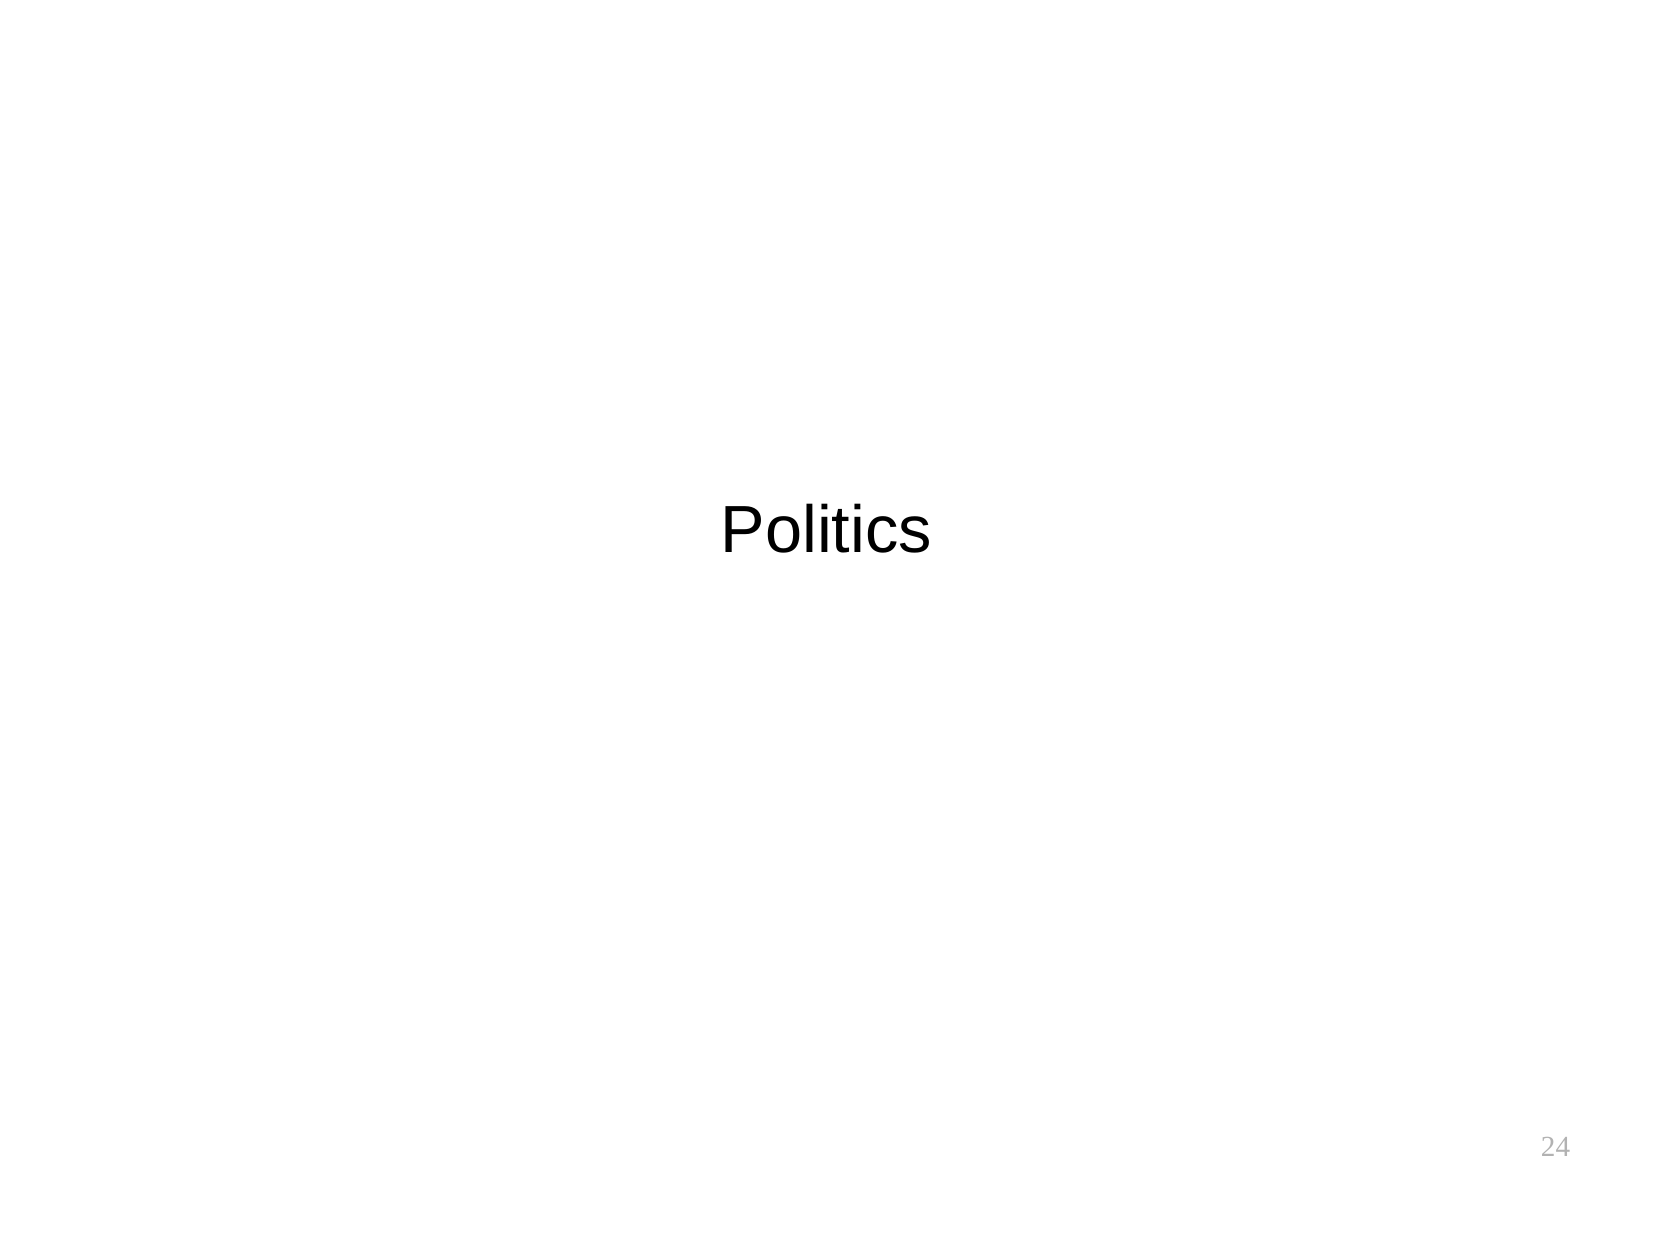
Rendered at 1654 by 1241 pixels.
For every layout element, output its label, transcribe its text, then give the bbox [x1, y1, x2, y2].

subtitle Politics [82, 49, 1571, 1010]
